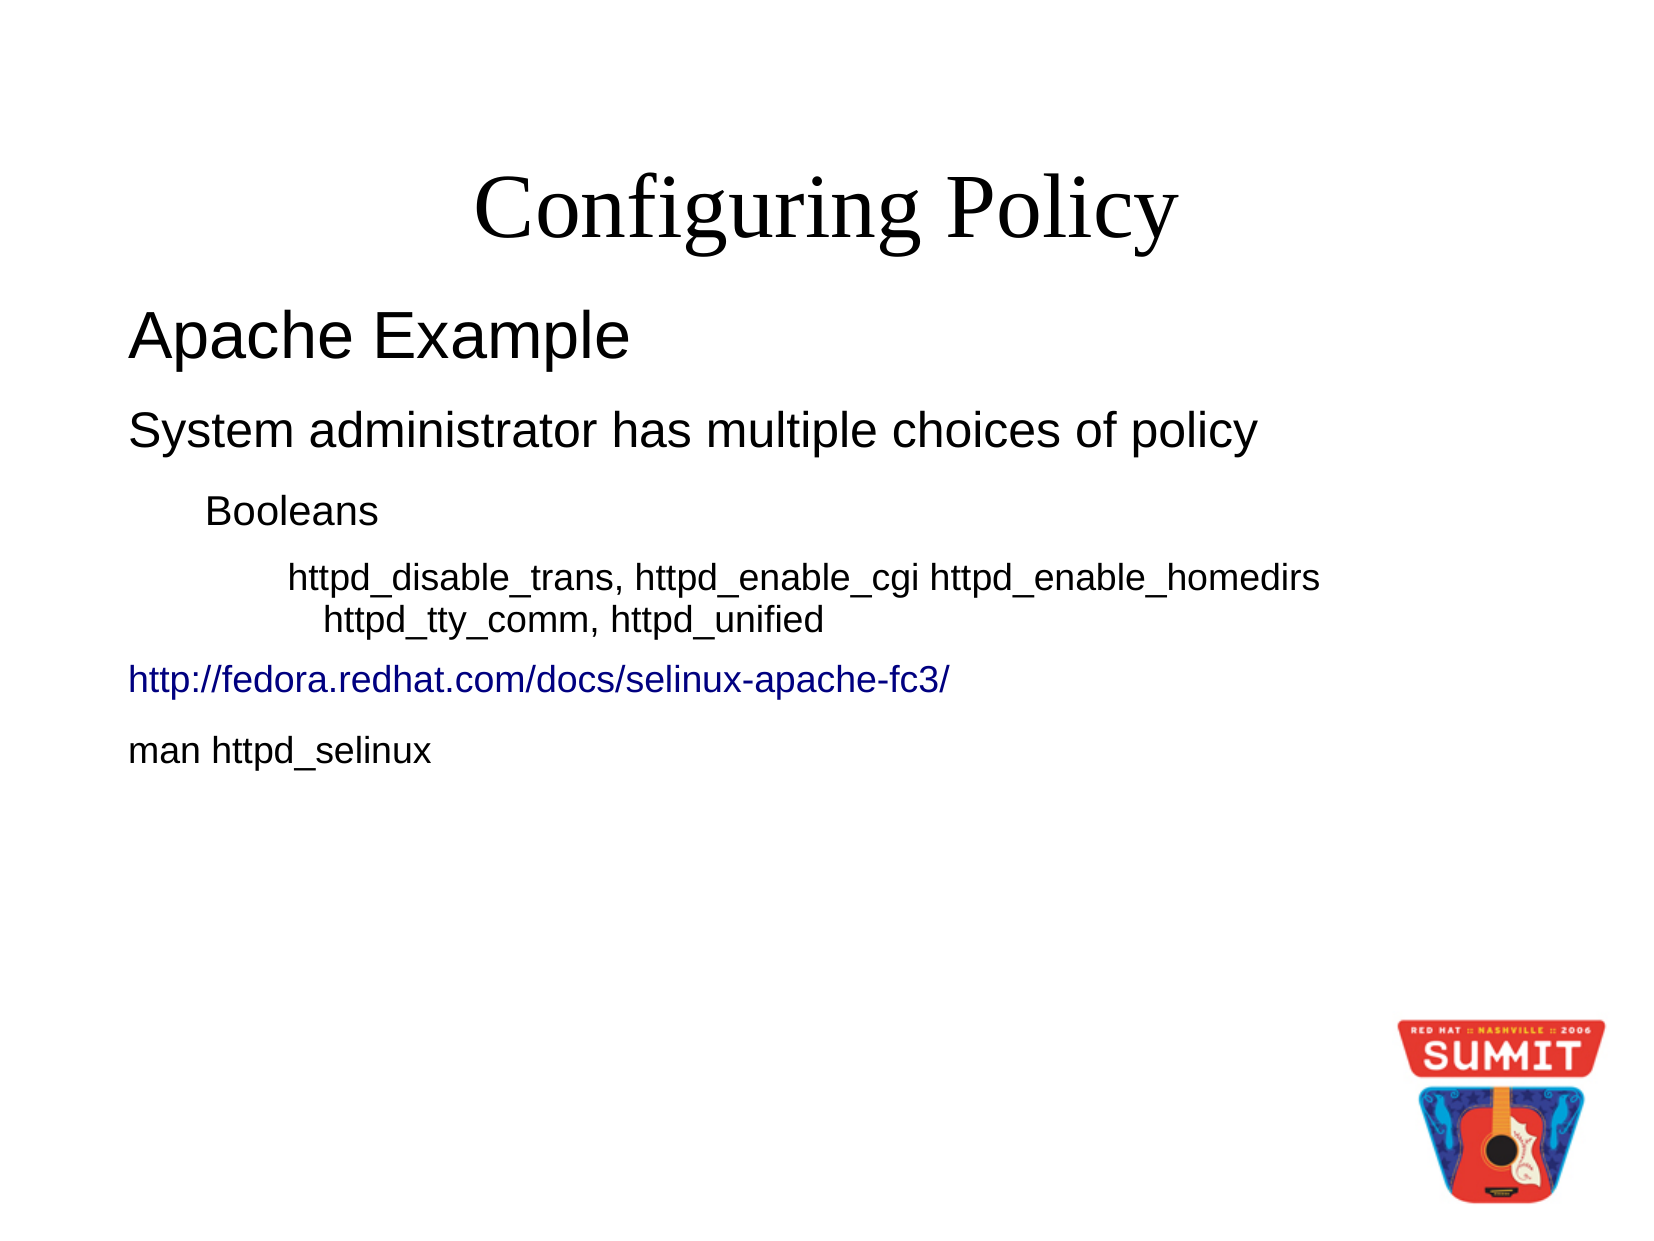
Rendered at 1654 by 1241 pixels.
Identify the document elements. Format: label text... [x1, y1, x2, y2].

list Apache Example System administrator has multiple choices of policy Booleans httpd_disable_trans, httpd_enable_cgi httpd_enable_homedirs httpd_tty_comm, httpd_unified http://fedora.redhat.com/docs/selinux-apache-fc3/ man httpd_selinux [110, 298, 1602, 1172]
picture [1392, 1011, 1611, 1211]
title Configuring Policy [121, 155, 1534, 258]
